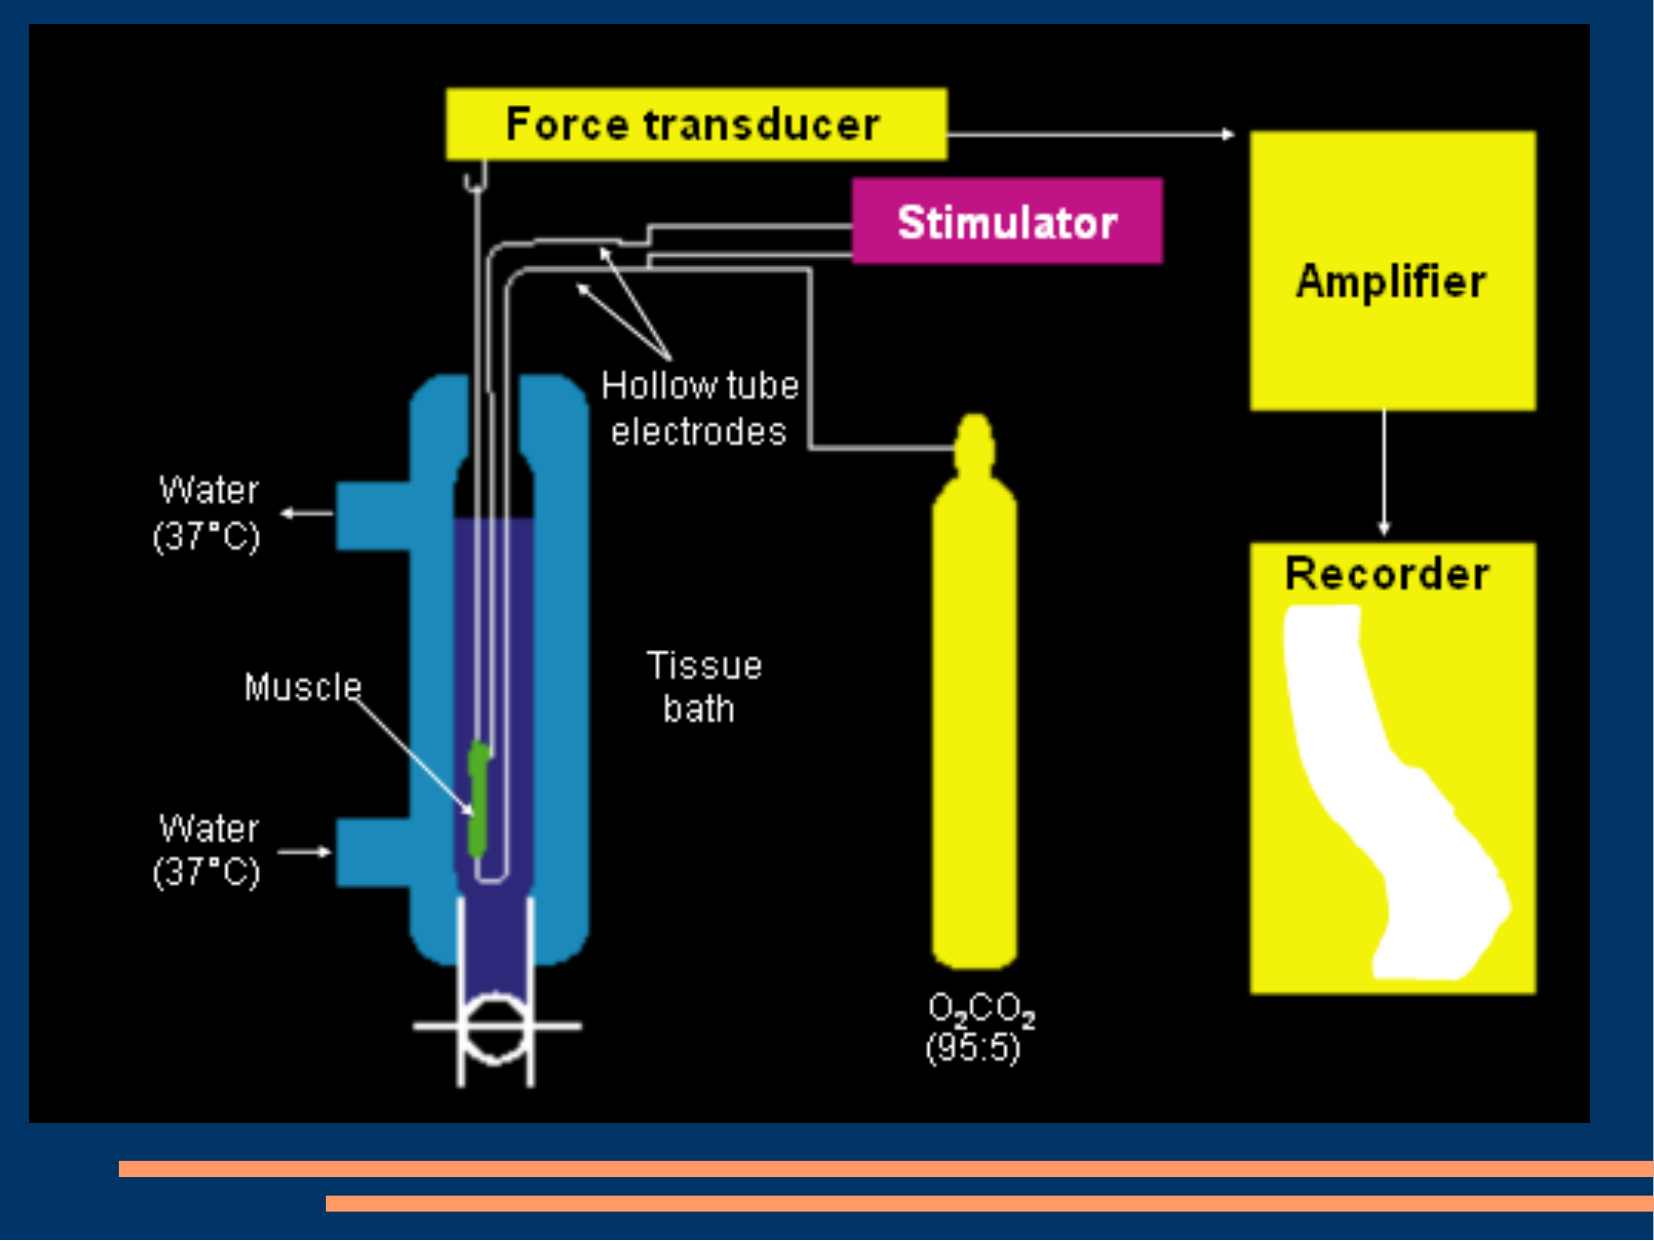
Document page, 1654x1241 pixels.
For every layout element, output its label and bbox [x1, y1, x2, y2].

picture [29, 24, 1590, 1123]
